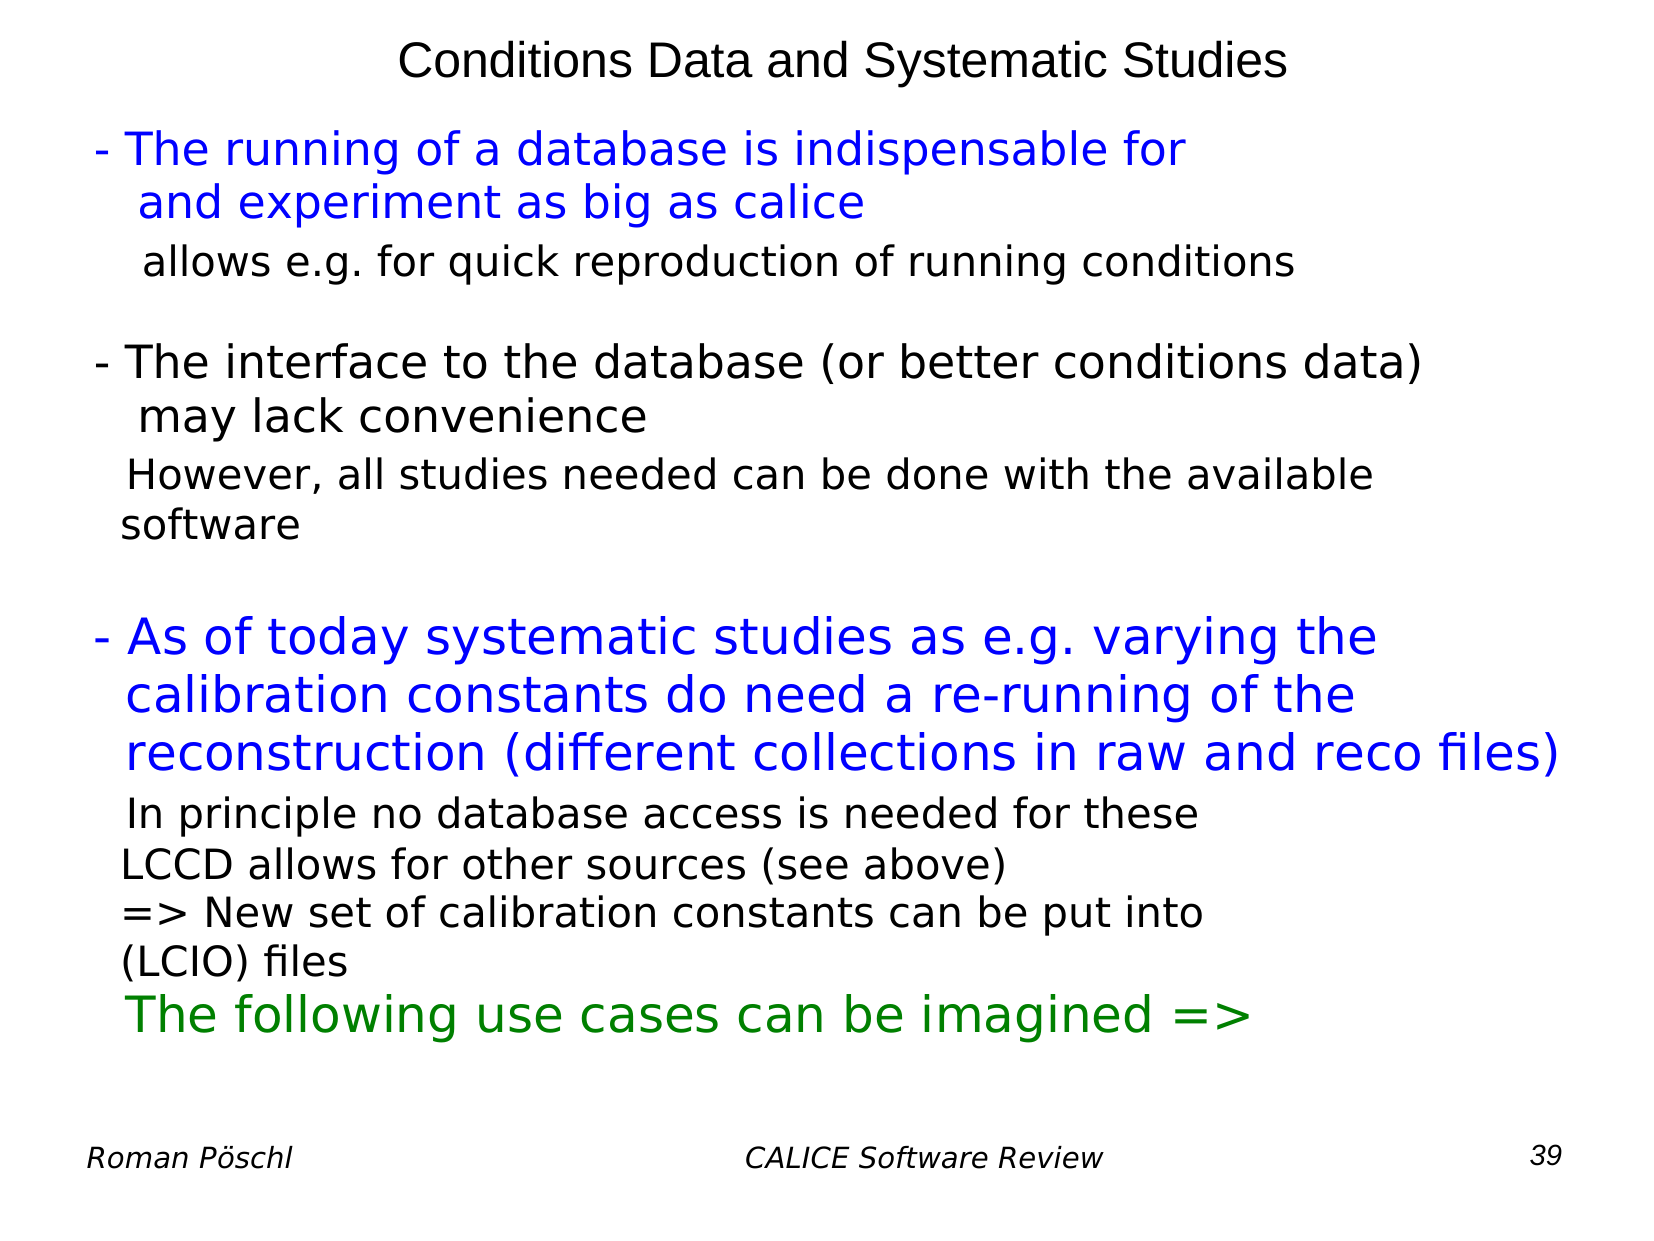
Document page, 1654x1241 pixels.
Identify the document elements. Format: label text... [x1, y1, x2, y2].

text_box - The running of a database is indispensable for and experiment as big as calice allows e.g. for quick reproduction of running conditions - The interface to the database (or better conditions data) may lack convenience However, all studies needed can be done with the available software - As of today systematic studies as e.g. varying the calibration constants do need a re-running of the reconstruction (different collections in raw and reco files) In principle no database access is needed for these LCCD allows for other sources (see above) => New set of calibration constants can be put into (LCIO) files The following use cases can be imagined => [93, 123, 1530, 1045]
text_box Conditions Data and Systematic Studies [397, 31, 1343, 91]
